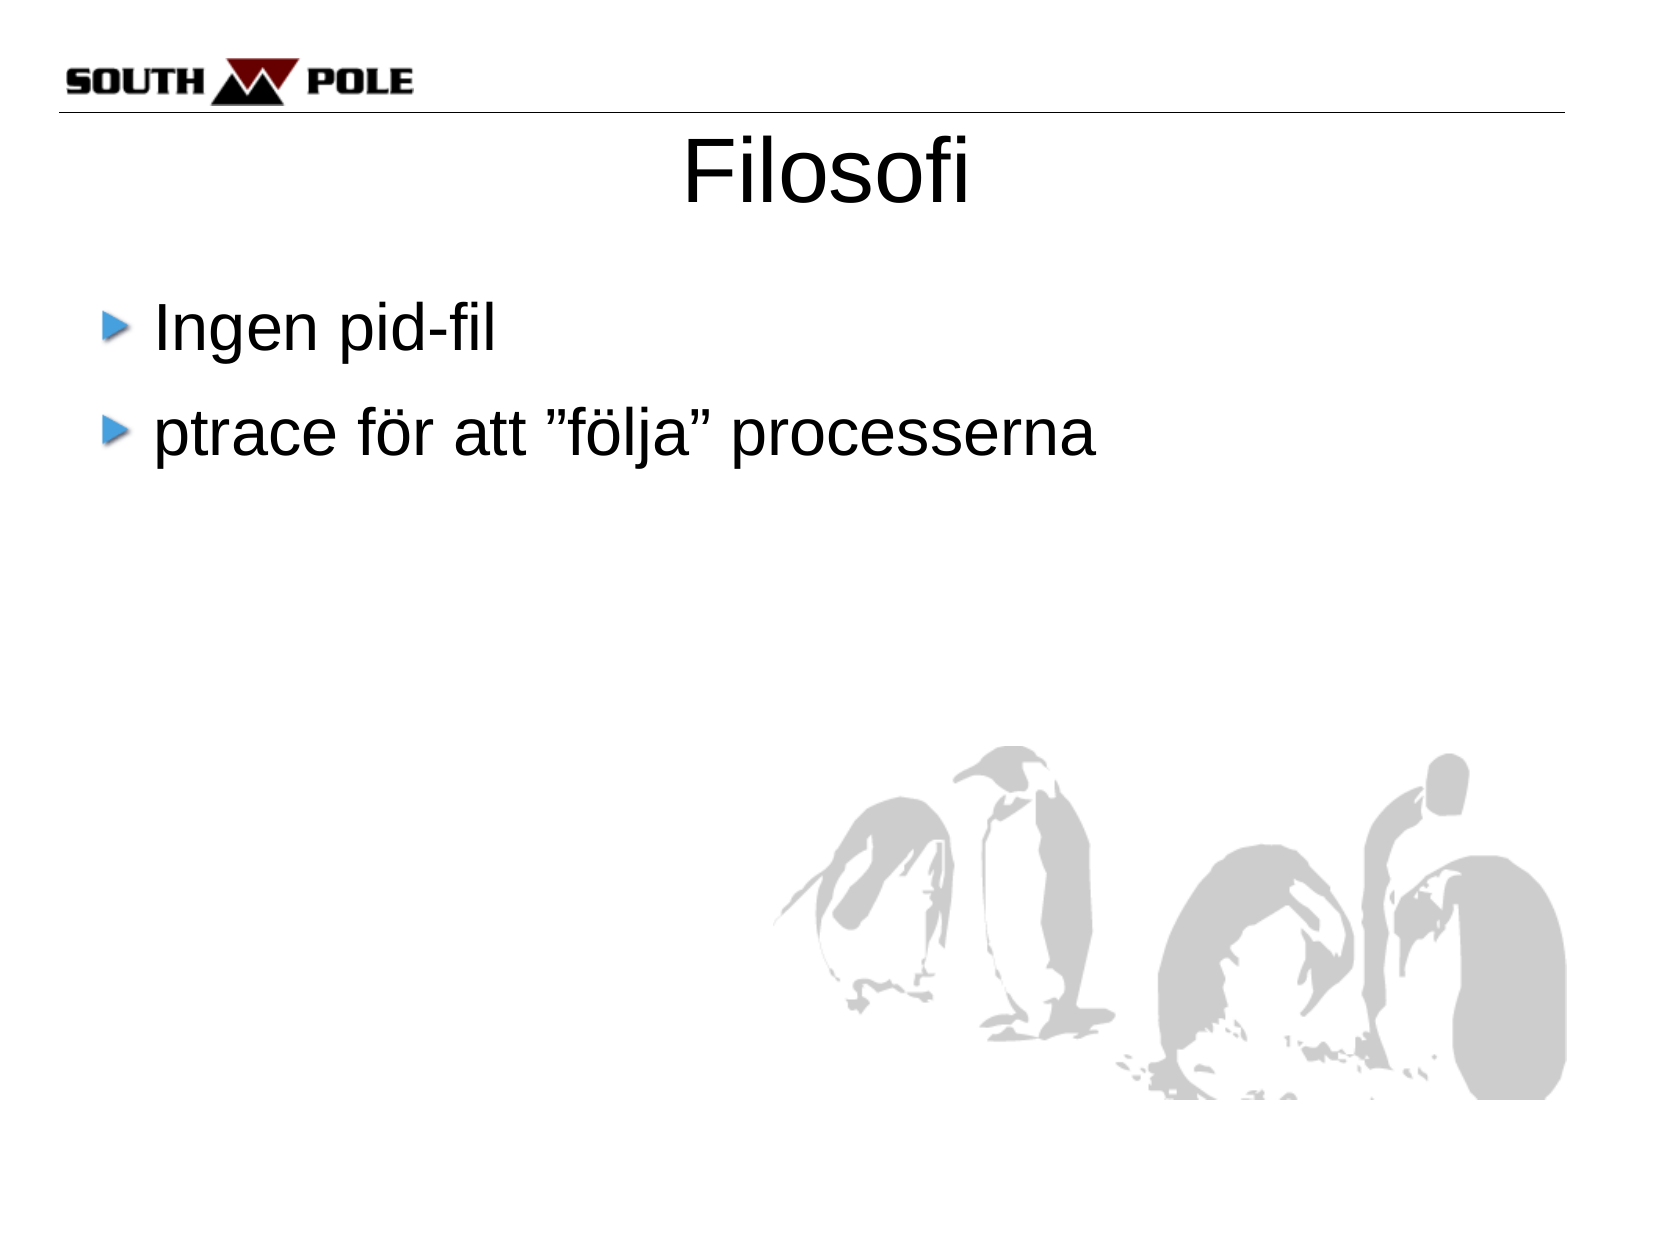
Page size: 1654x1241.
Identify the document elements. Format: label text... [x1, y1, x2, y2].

title Filosofi [82, 67, 1571, 275]
picture [66, 58, 414, 106]
list Ingen pid-fil ptrace för att ”följa” processerna [82, 290, 1571, 1109]
